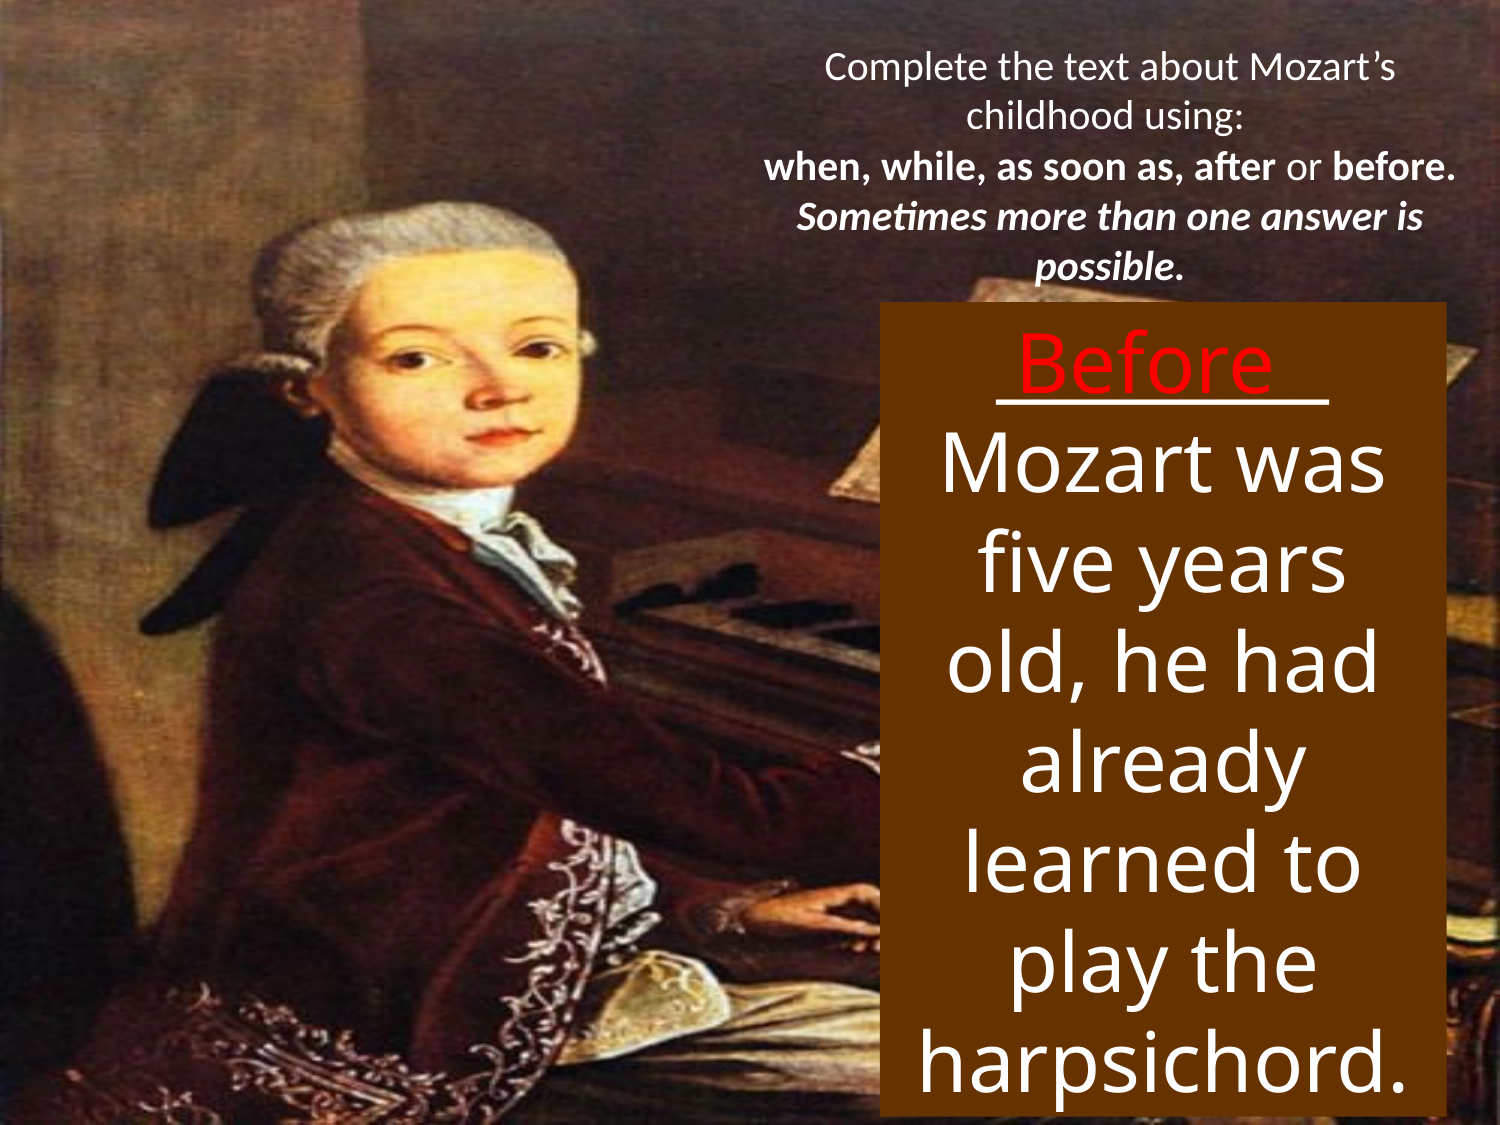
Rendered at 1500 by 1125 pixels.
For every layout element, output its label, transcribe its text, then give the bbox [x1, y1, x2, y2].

text_box Complete the text about Mozart’s childhood using: when, while, as soon as, after or before. Sometimes more than one answer is possible. [738, 31, 1483, 296]
text_box Before [950, 302, 1341, 418]
text_box _________ Mozart was five years old, he had already learned to play the harpsichord. [879, 302, 1447, 1117]
picture [0, 0, 1500, 1125]
